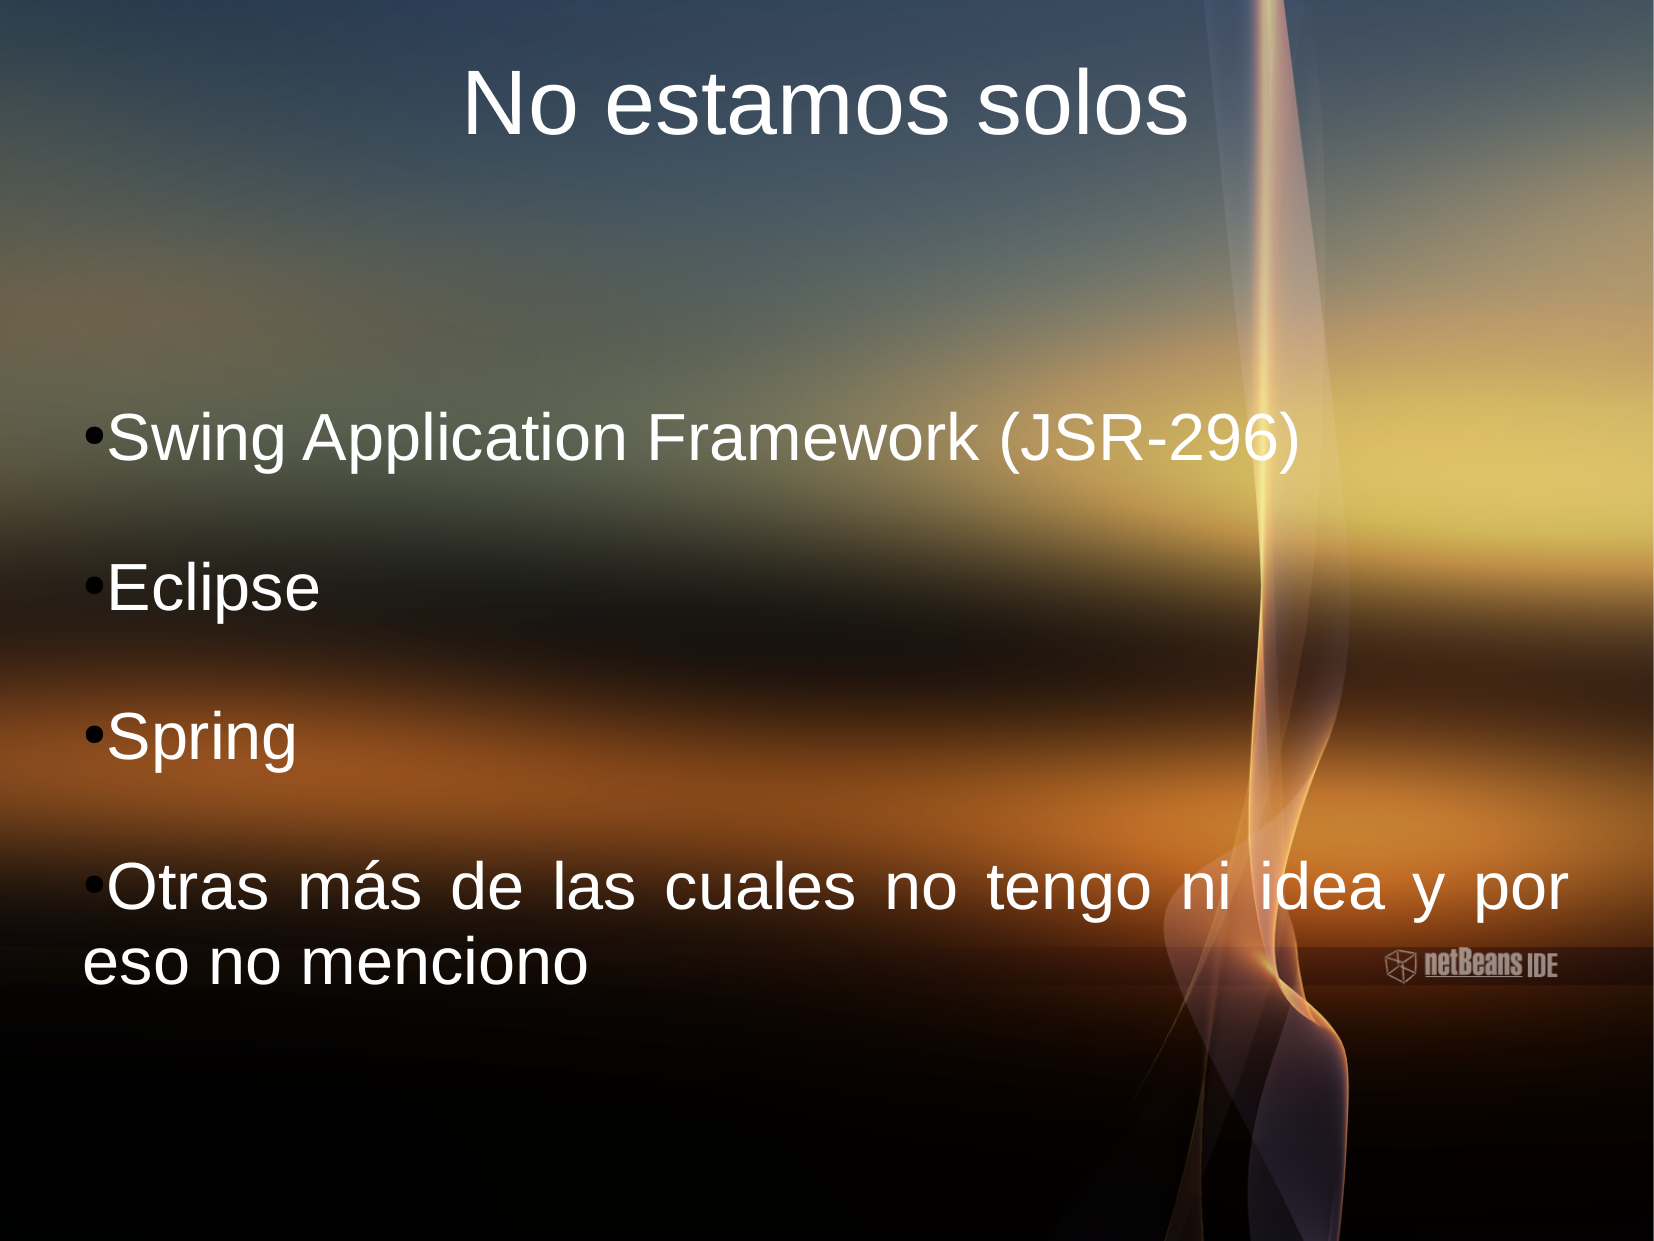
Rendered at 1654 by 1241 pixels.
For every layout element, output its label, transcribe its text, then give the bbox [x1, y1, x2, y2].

title No estamos solos [82, 50, 1571, 258]
subtitle Swing Application Framework (JSR-296) Eclipse Spring Otras más de las cuales no tengo ni idea y por eso no menciono [82, 297, 1571, 1102]
picture [0, 0, 1654, 1241]
